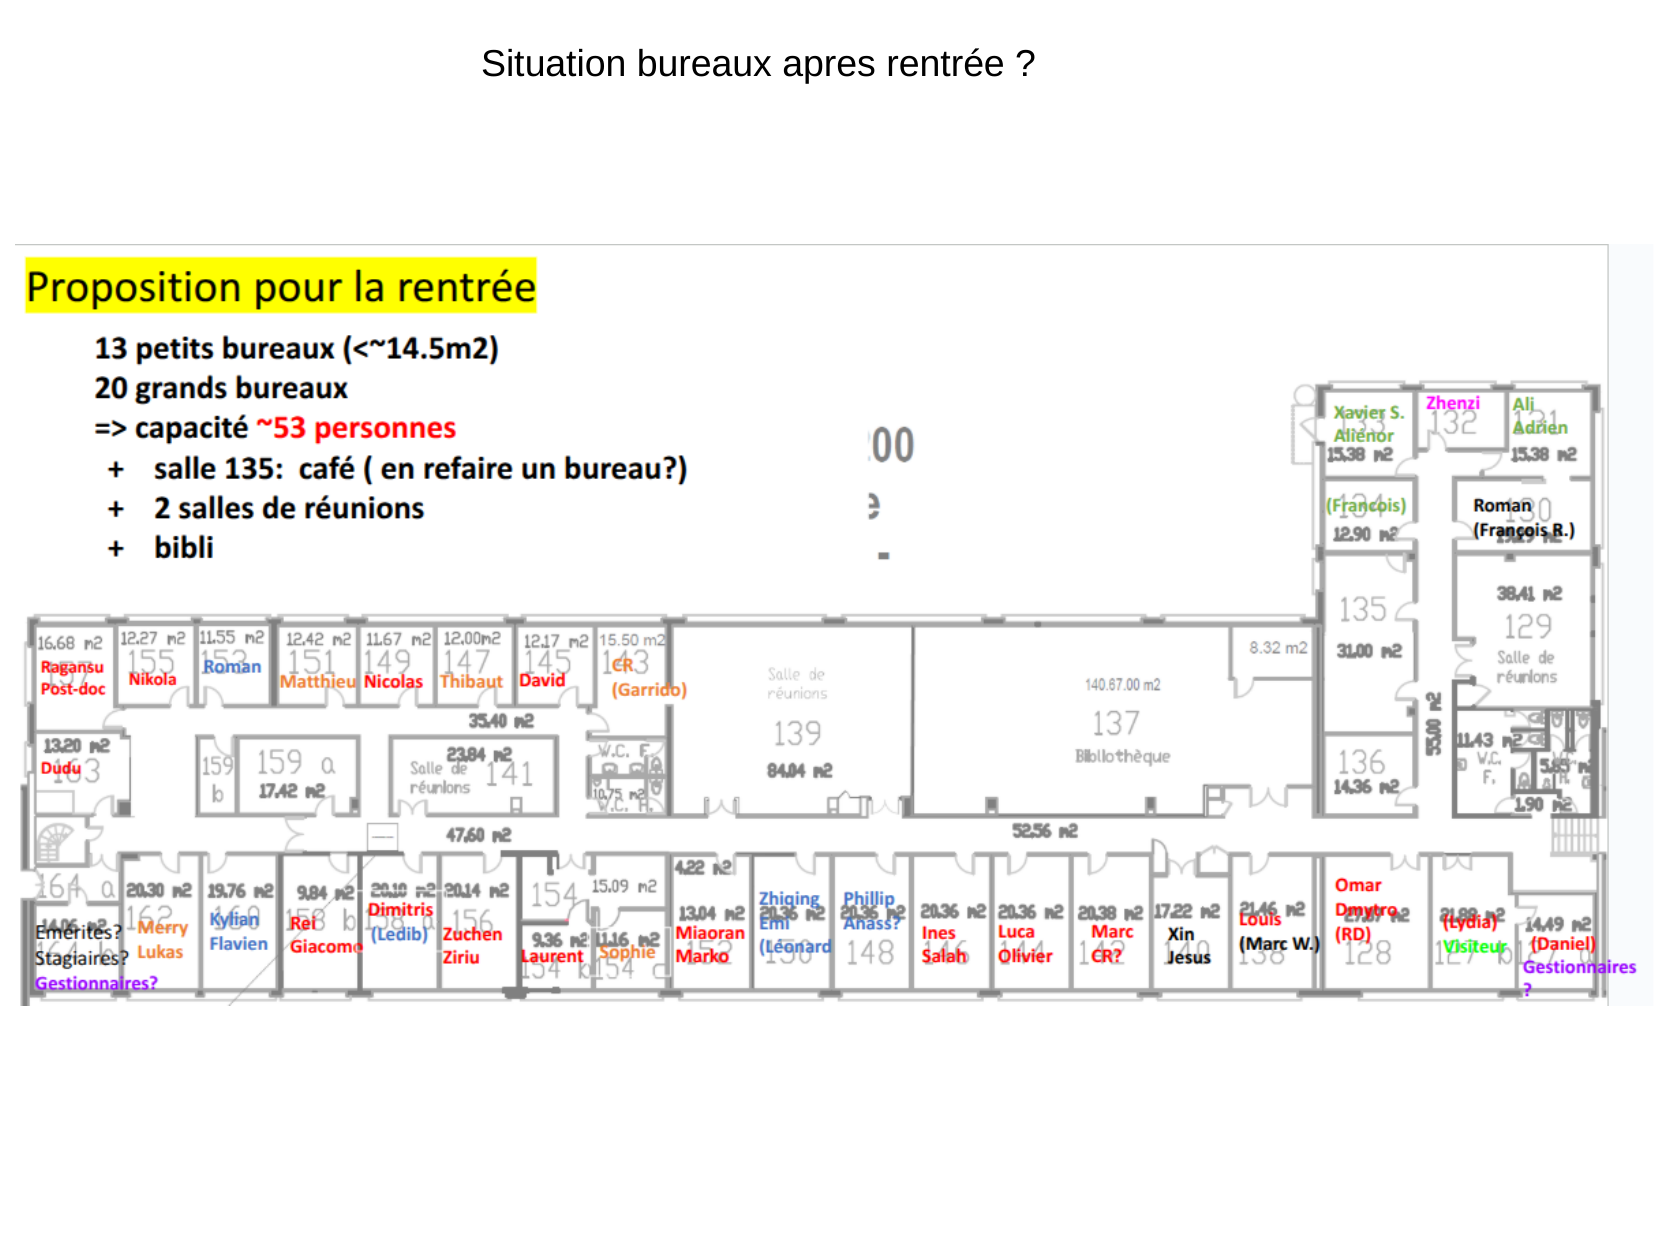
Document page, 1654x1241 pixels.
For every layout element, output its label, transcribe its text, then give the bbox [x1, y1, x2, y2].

picture [15, 244, 1654, 1006]
text_box Situation bureaux apres rentrée ? [466, 35, 982, 92]
